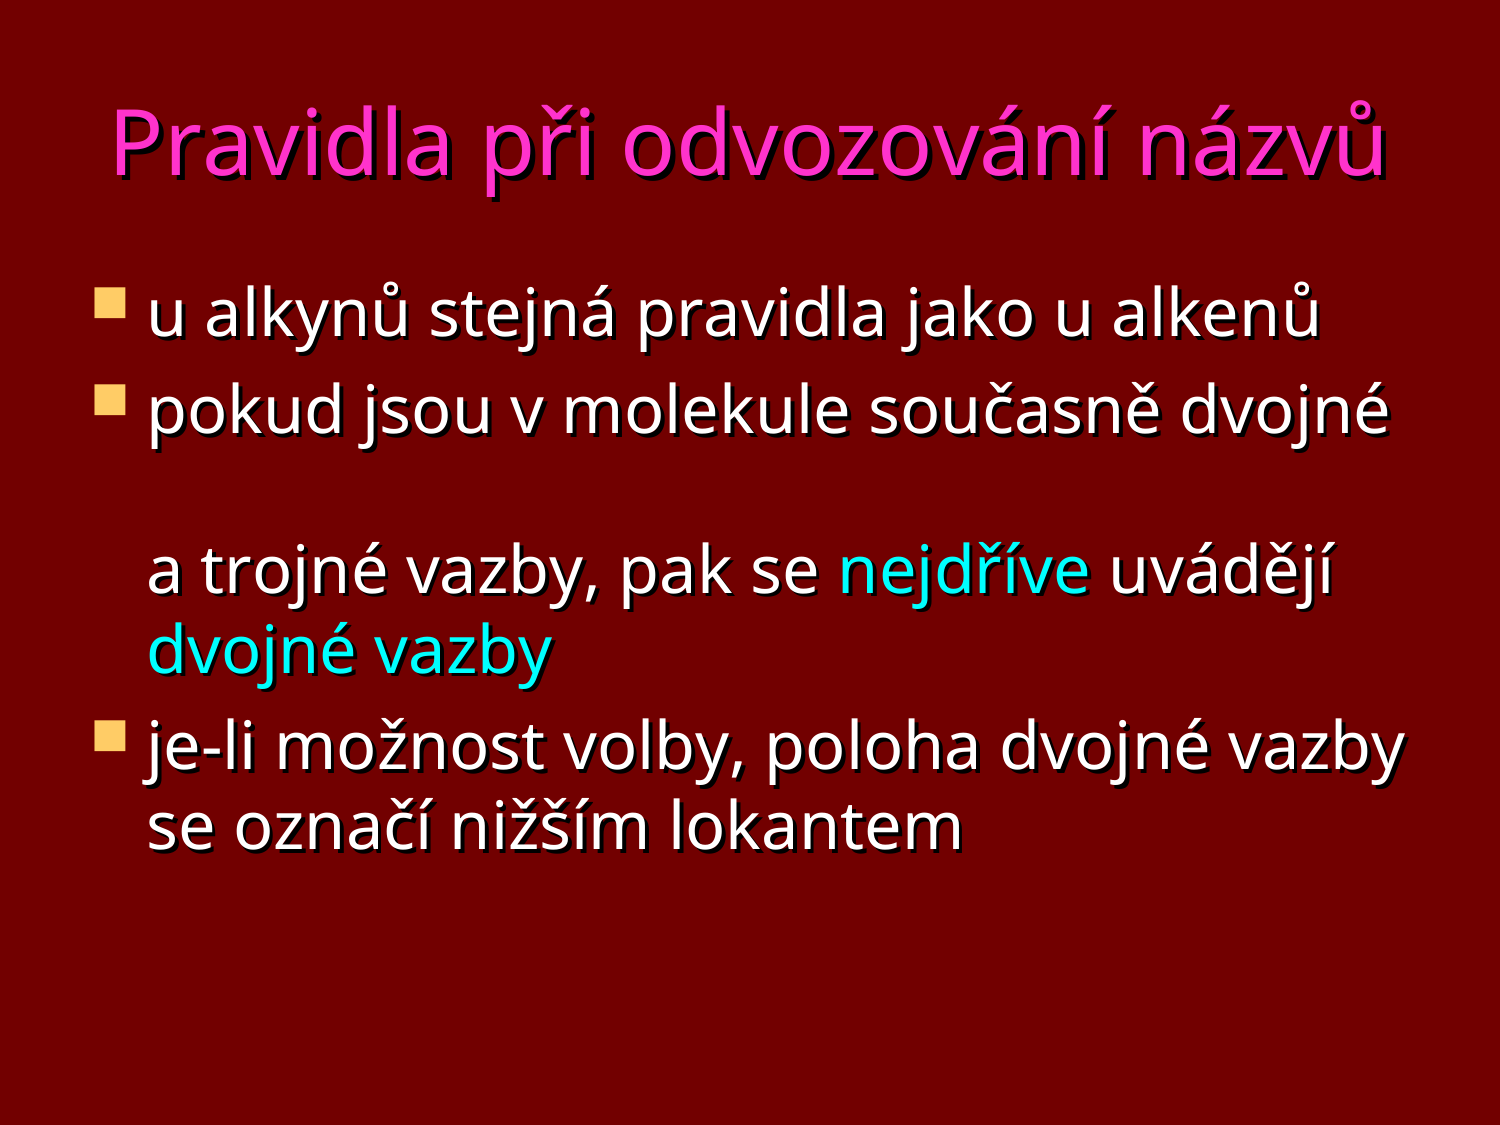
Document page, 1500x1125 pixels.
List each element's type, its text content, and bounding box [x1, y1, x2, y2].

title Pravidla při odvozování názvů [75, 45, 1426, 233]
list u alkynů stejná pravidla jako u alkenů pokud jsou v molekule současně dvojné a trojné vazby, pak se nejdříve uvádějí dvojné vazby je-li možnost volby, poloha dvojné vazby se označí nižším lokantem [75, 262, 1426, 1001]
